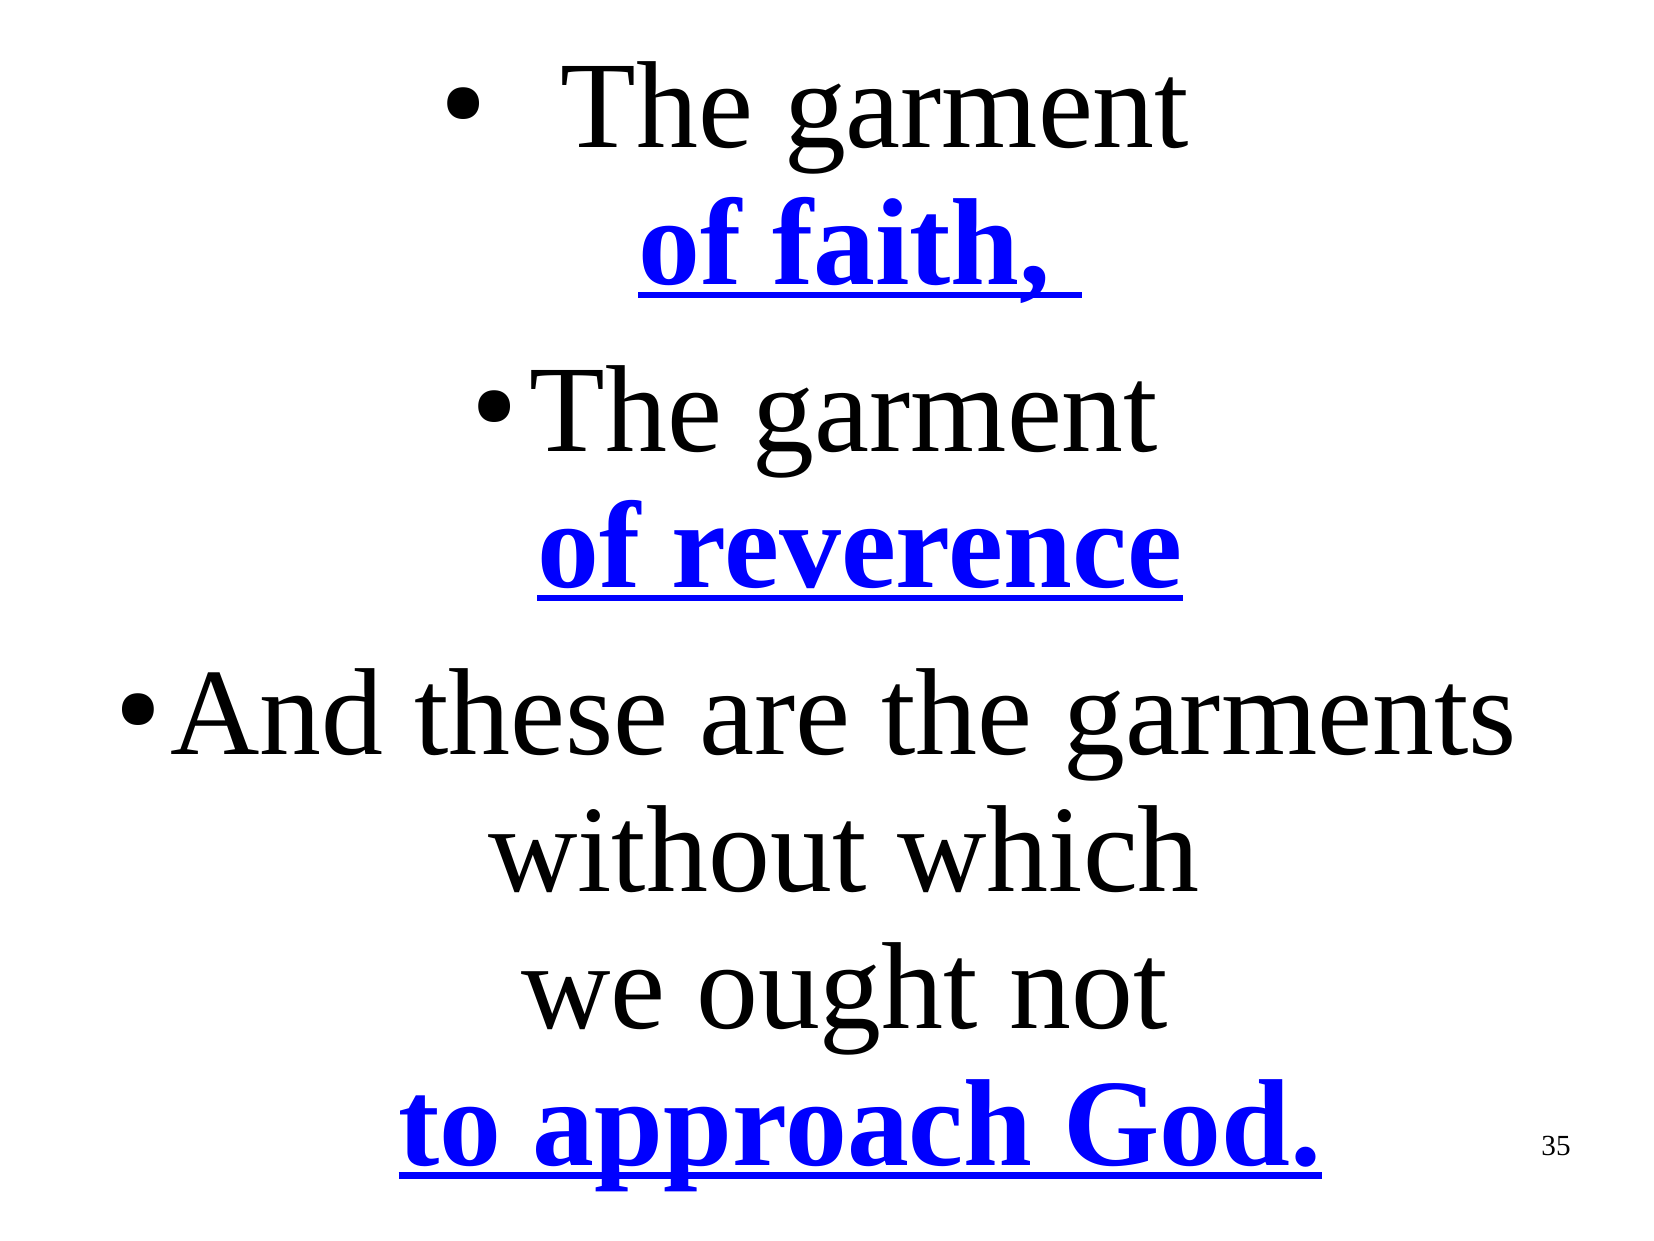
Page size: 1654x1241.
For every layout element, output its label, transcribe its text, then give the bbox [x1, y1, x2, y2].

list The garment of faith, The garment of reverence And these are the garments without which we ought not to approach God. [37, 37, 1613, 1201]
